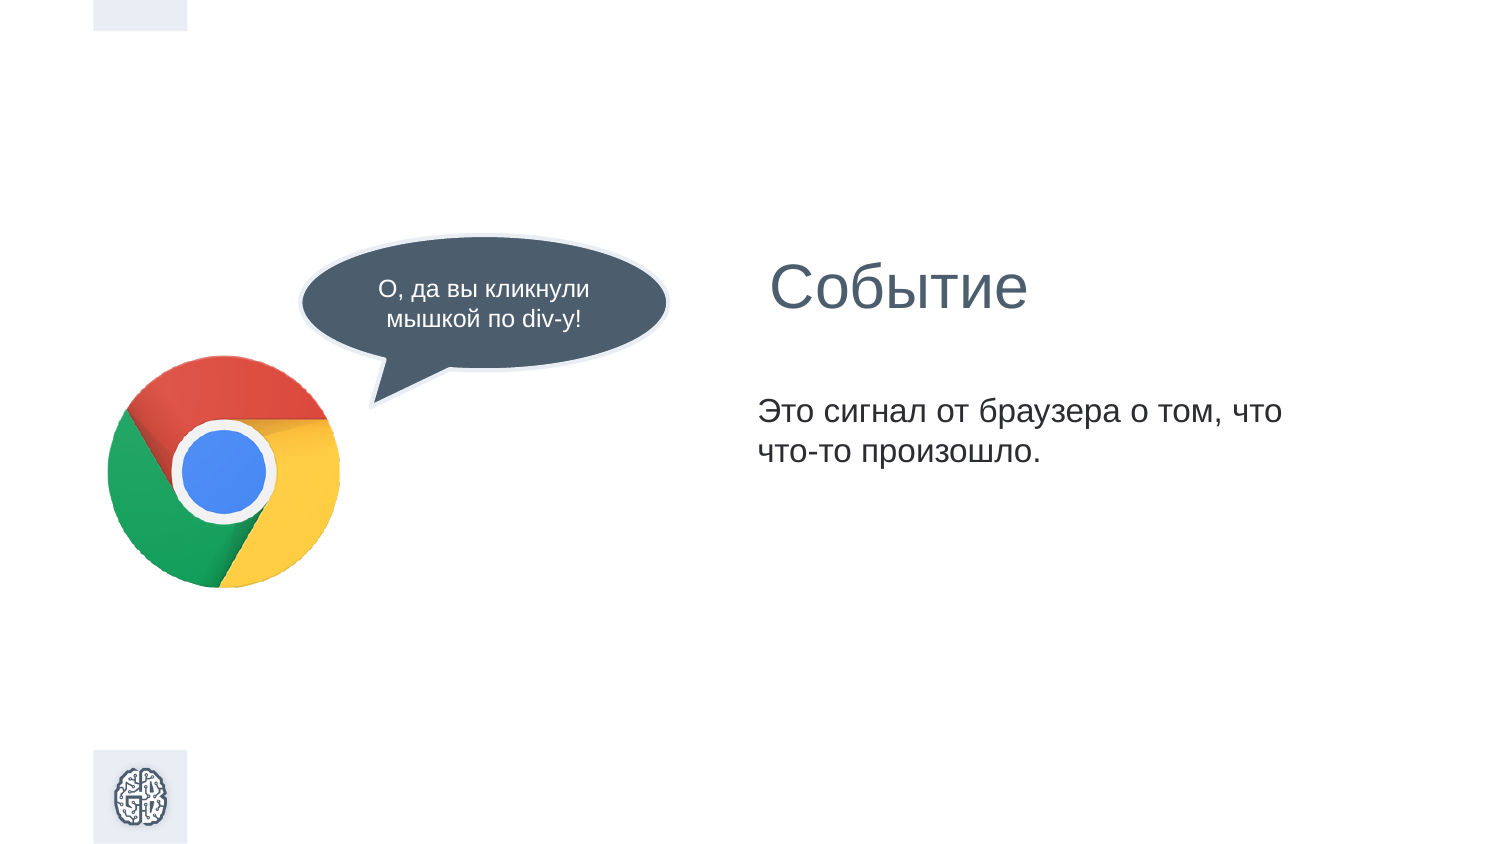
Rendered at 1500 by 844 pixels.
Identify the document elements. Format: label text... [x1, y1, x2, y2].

text_box О, да вы кликнули мышкой по div-у! [300, 234, 669, 408]
picture [106, 760, 175, 834]
title Событие [749, 208, 1311, 307]
text_box Это сигнал от браузера о том, что что-то произошло. [749, 307, 1311, 551]
picture [97, 345, 350, 598]
